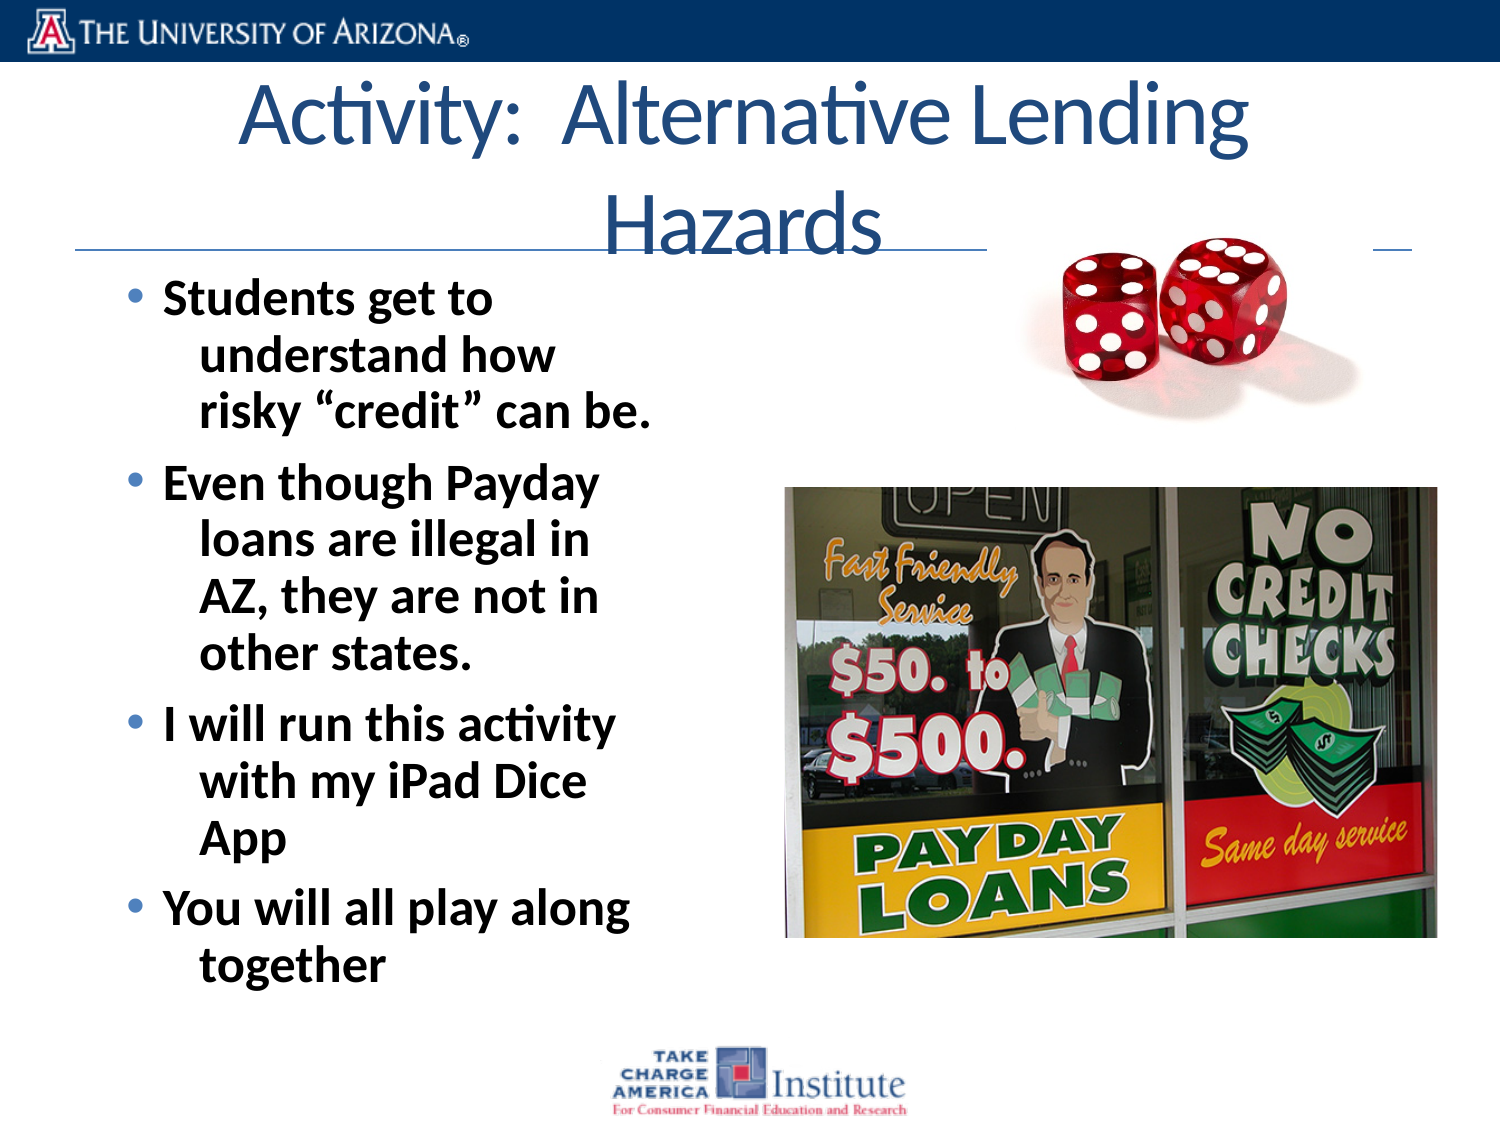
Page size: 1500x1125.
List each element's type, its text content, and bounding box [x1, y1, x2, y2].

title Activity: Alternative Lending Hazards [75, 45, 1413, 225]
picture [987, 200, 1373, 438]
list Students get to understand how risky “credit” can be. Even though Payday loans are illegal in AZ, they are not in other states. I will run this activity with my iPad Dice App You will all play along together [75, 262, 676, 1016]
picture [784, 487, 1438, 938]
